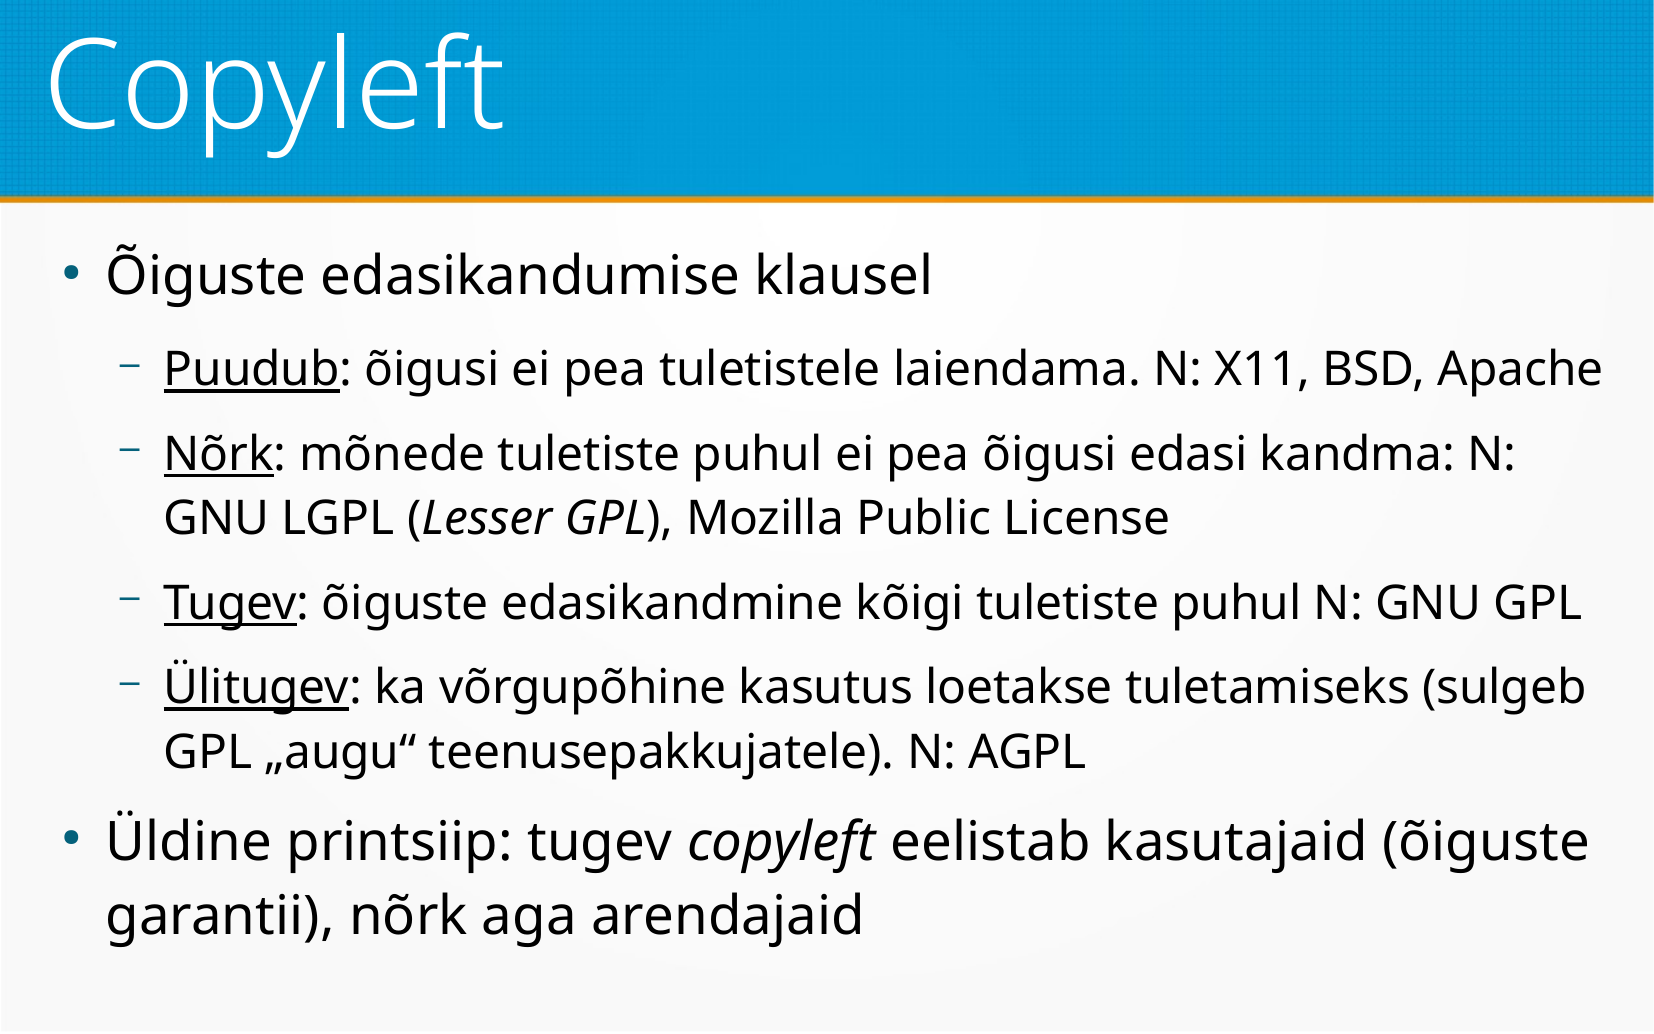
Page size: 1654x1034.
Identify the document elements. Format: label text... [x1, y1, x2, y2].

picture [0, 195, 1654, 1034]
title Copyleft [43, 0, 1619, 166]
list Õiguste edasikandumise klausel Puudub: õigusi ei pea tuletistele laiendama. N: X11, BSD, Apache Nõrk: mõnede tuletiste puhul ei pea õigusi edasi kandma: N: GNU LGPL (Lesser GPL), Mozilla Public License Tugev: õiguste edasikandmine kõigi tuletiste puhul N: GNU GPL Ülitugev: ka võrgupõhine kasutus loetakse tuletamiseks (sulgeb GPL „augu“ teenusepakkujatele). N: AGPL Üldine printsiip: tugev copyleft eelistab kasutajaid (õiguste garantii), nõrk aga arendajaid [47, 236, 1607, 1002]
